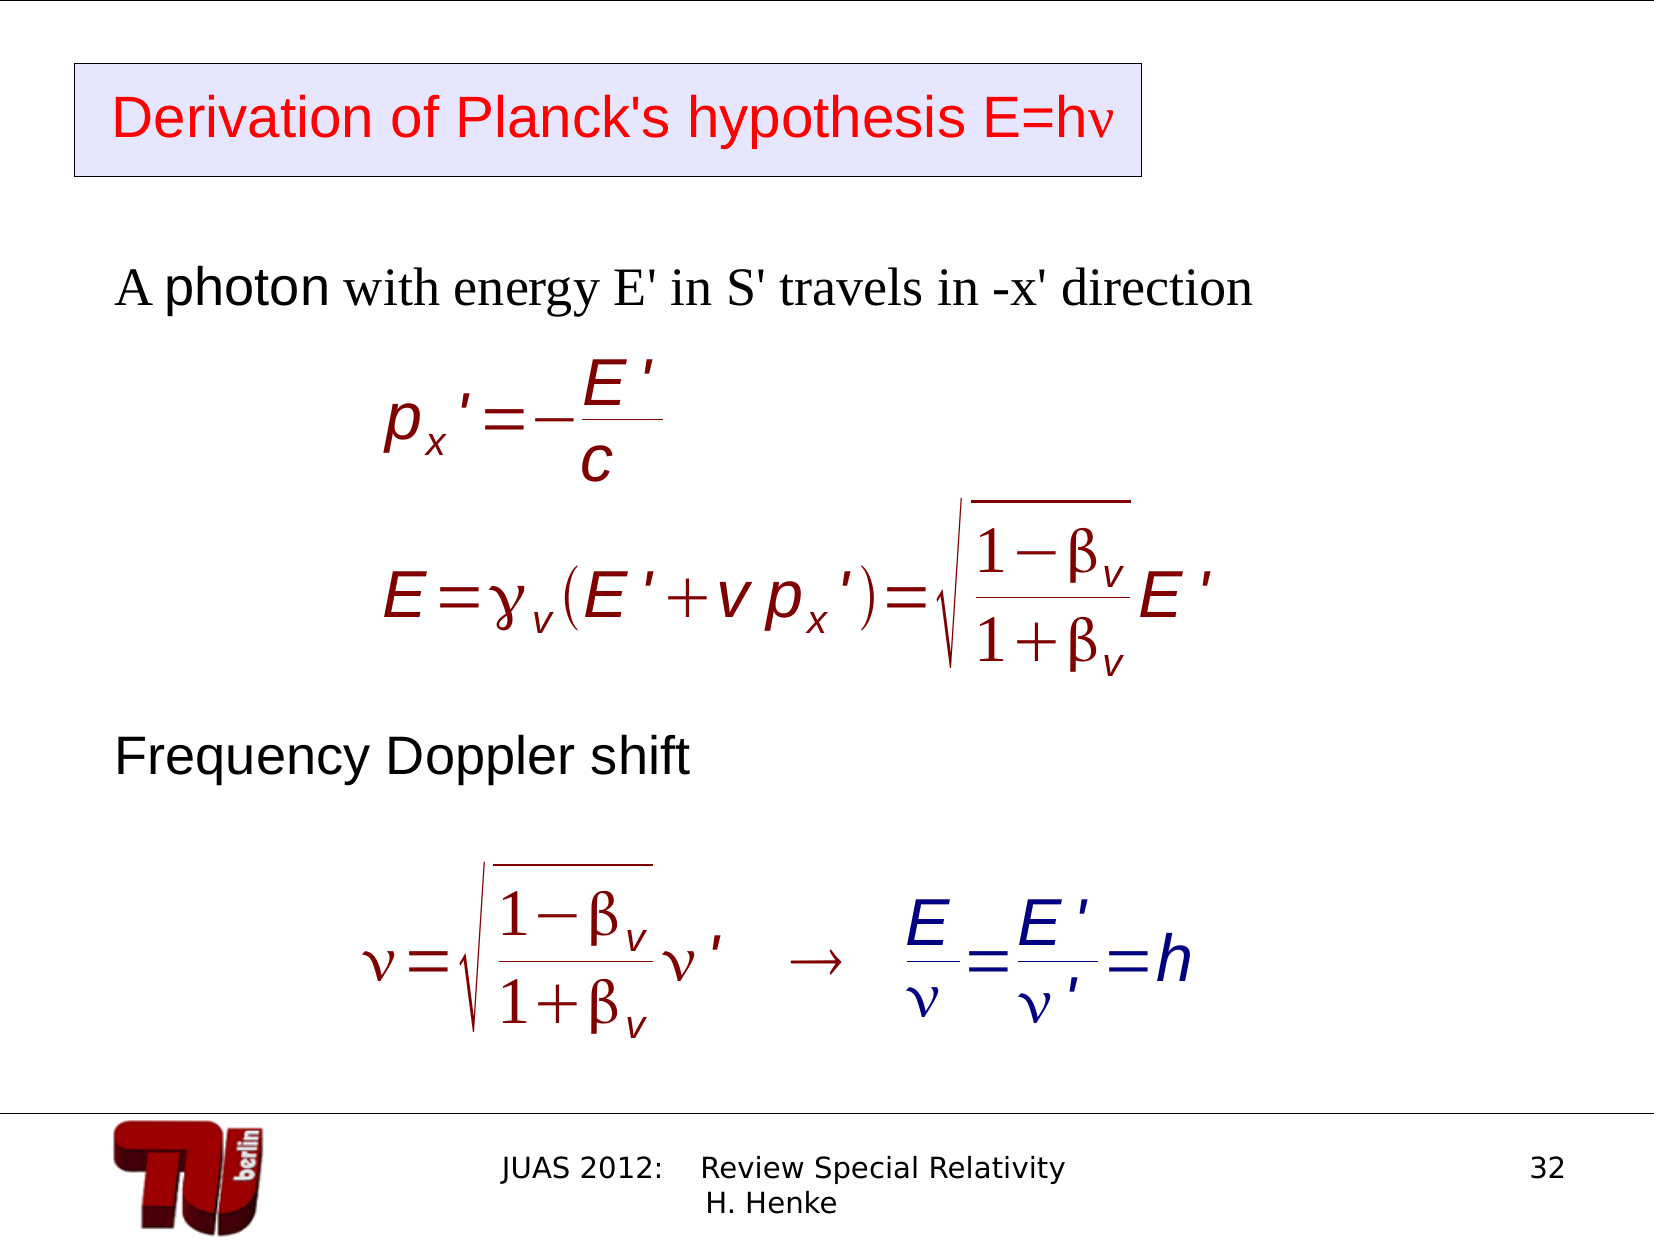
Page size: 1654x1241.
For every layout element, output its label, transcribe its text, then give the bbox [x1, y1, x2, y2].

text_box Frequency Doppler shift [99, 717, 777, 794]
text_box A photon with energy E' in S' travels in -x' direction [99, 249, 1466, 334]
picture [112, 1119, 265, 1238]
text_box [74, 63, 1142, 177]
chart [375, 344, 1215, 685]
text_box Derivation of Planck's hypothesis E=hν [97, 77, 1131, 158]
chart [355, 860, 1200, 1049]
